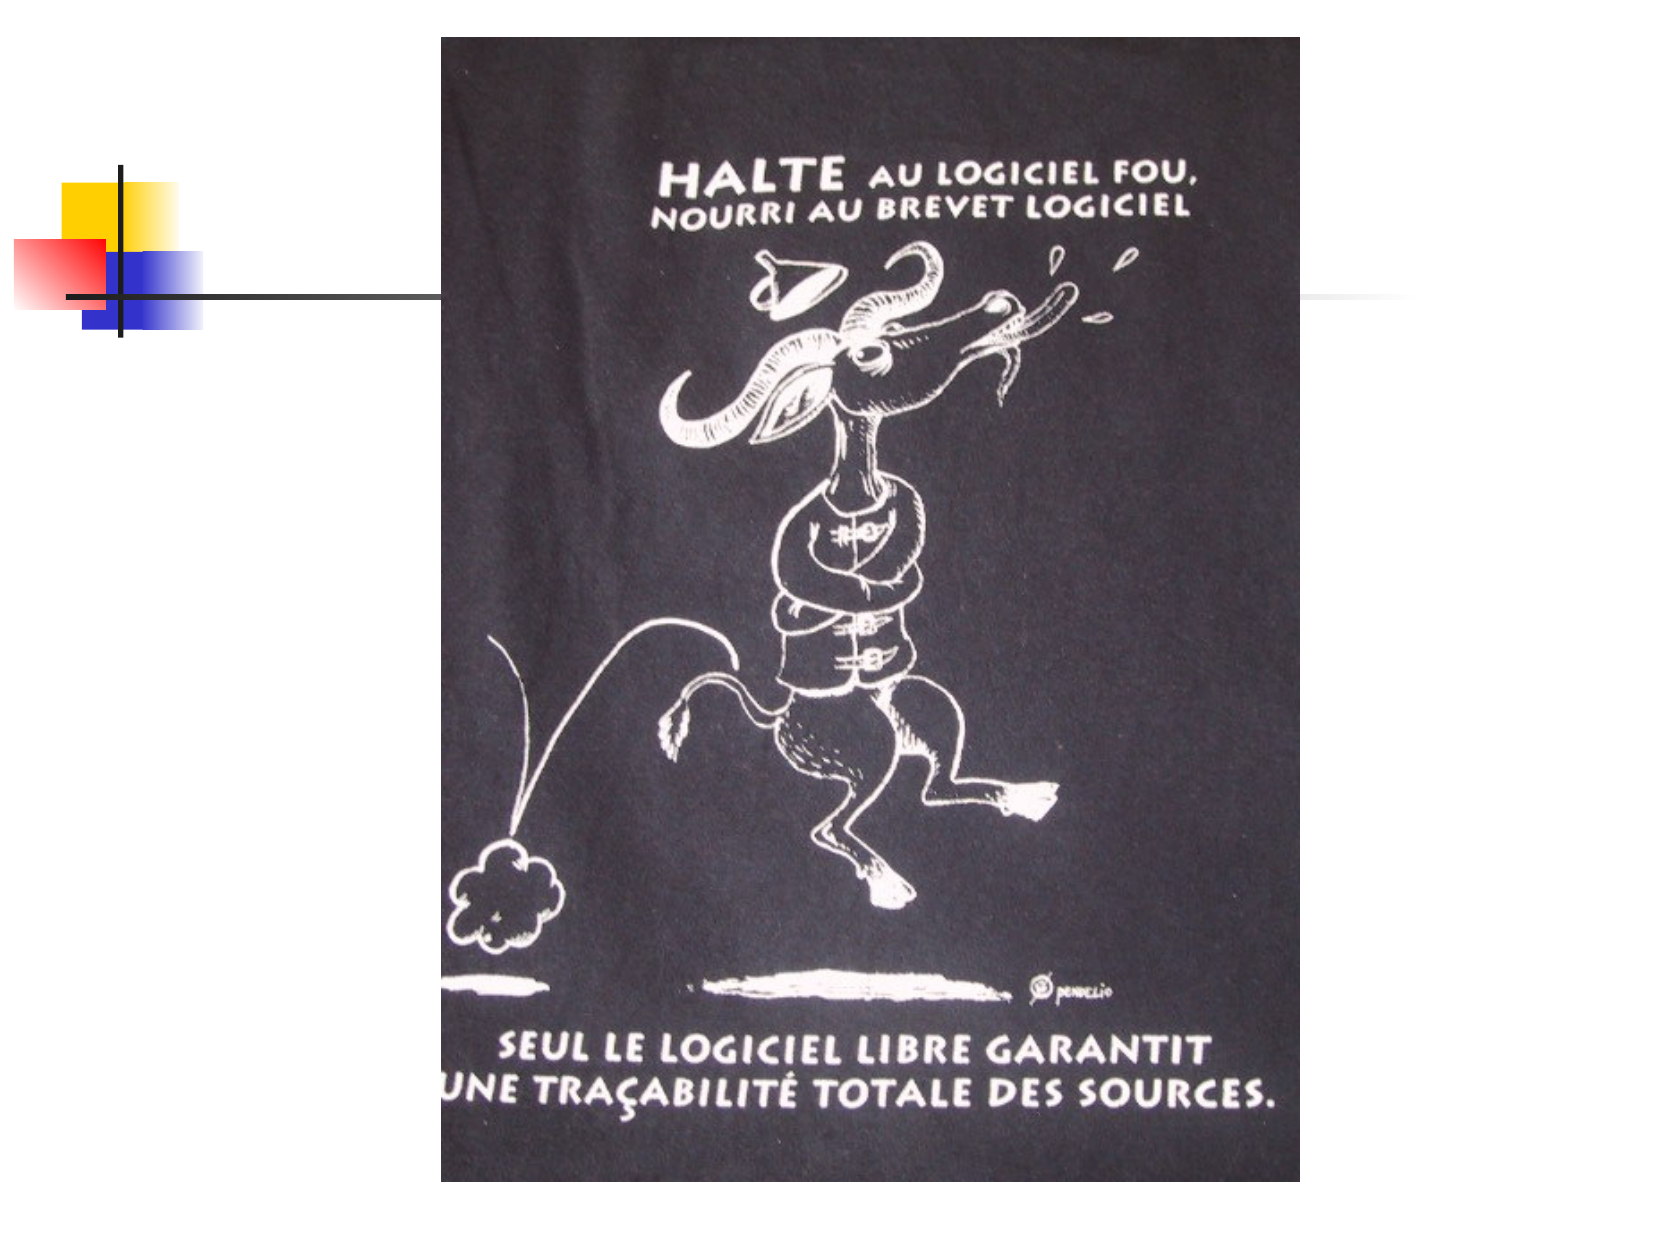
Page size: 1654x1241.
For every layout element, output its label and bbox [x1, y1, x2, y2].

picture [441, 37, 1300, 1182]
